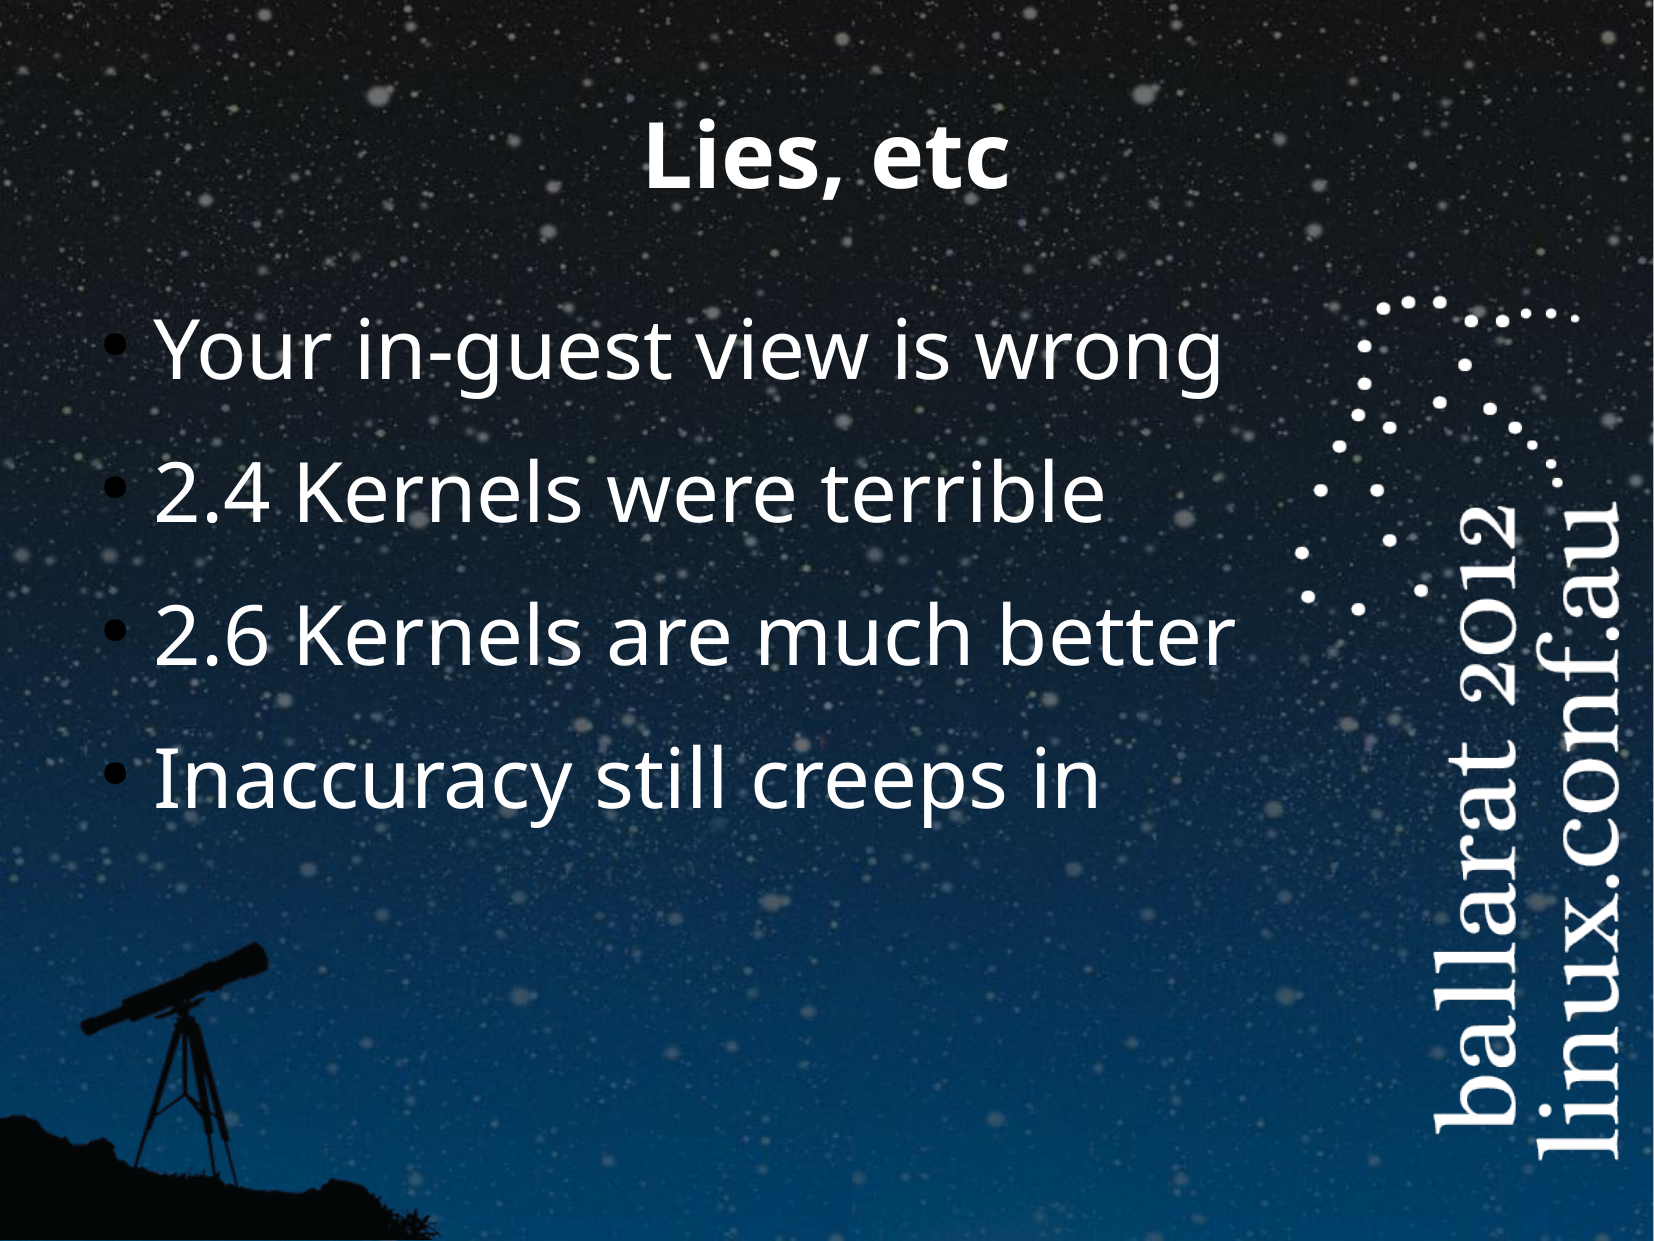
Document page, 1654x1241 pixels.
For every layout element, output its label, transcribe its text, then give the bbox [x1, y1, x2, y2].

list Your in-guest view is wrong 2.4 Kernels were terrible 2.6 Kernels are much better Inaccuracy still creeps in [82, 290, 1571, 1109]
picture [0, 0, 1654, 1241]
title Lies, etc [82, 49, 1571, 257]
